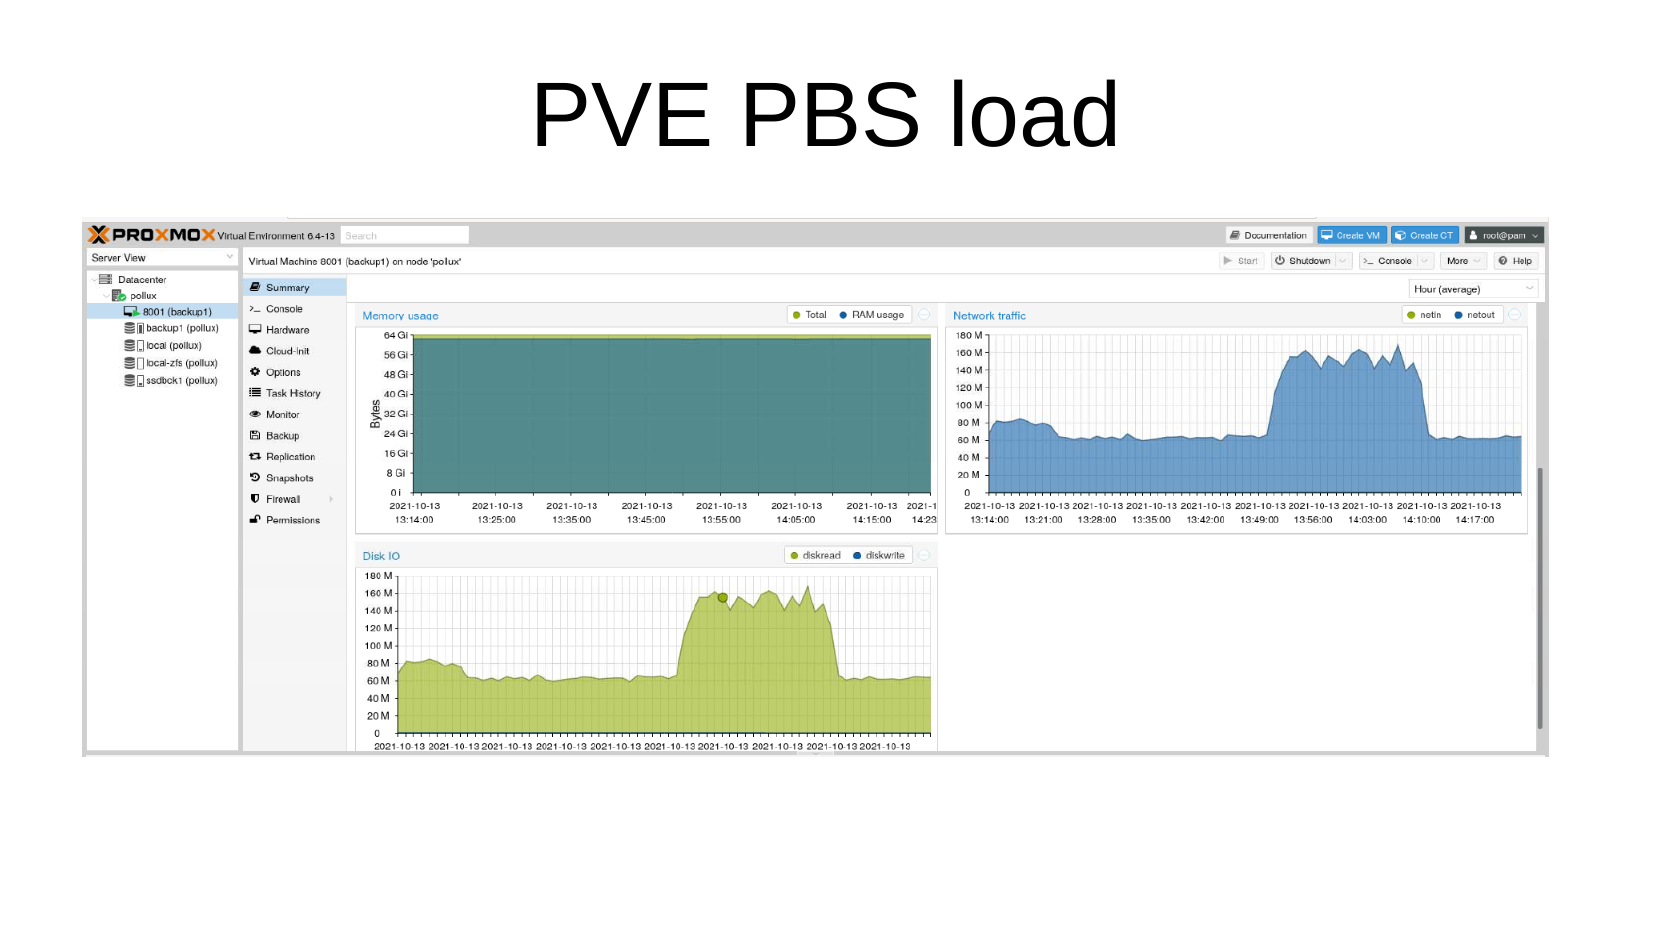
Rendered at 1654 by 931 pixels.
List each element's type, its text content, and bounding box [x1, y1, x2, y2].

title PVE PBS load [82, 37, 1571, 193]
picture [82, 217, 1571, 758]
